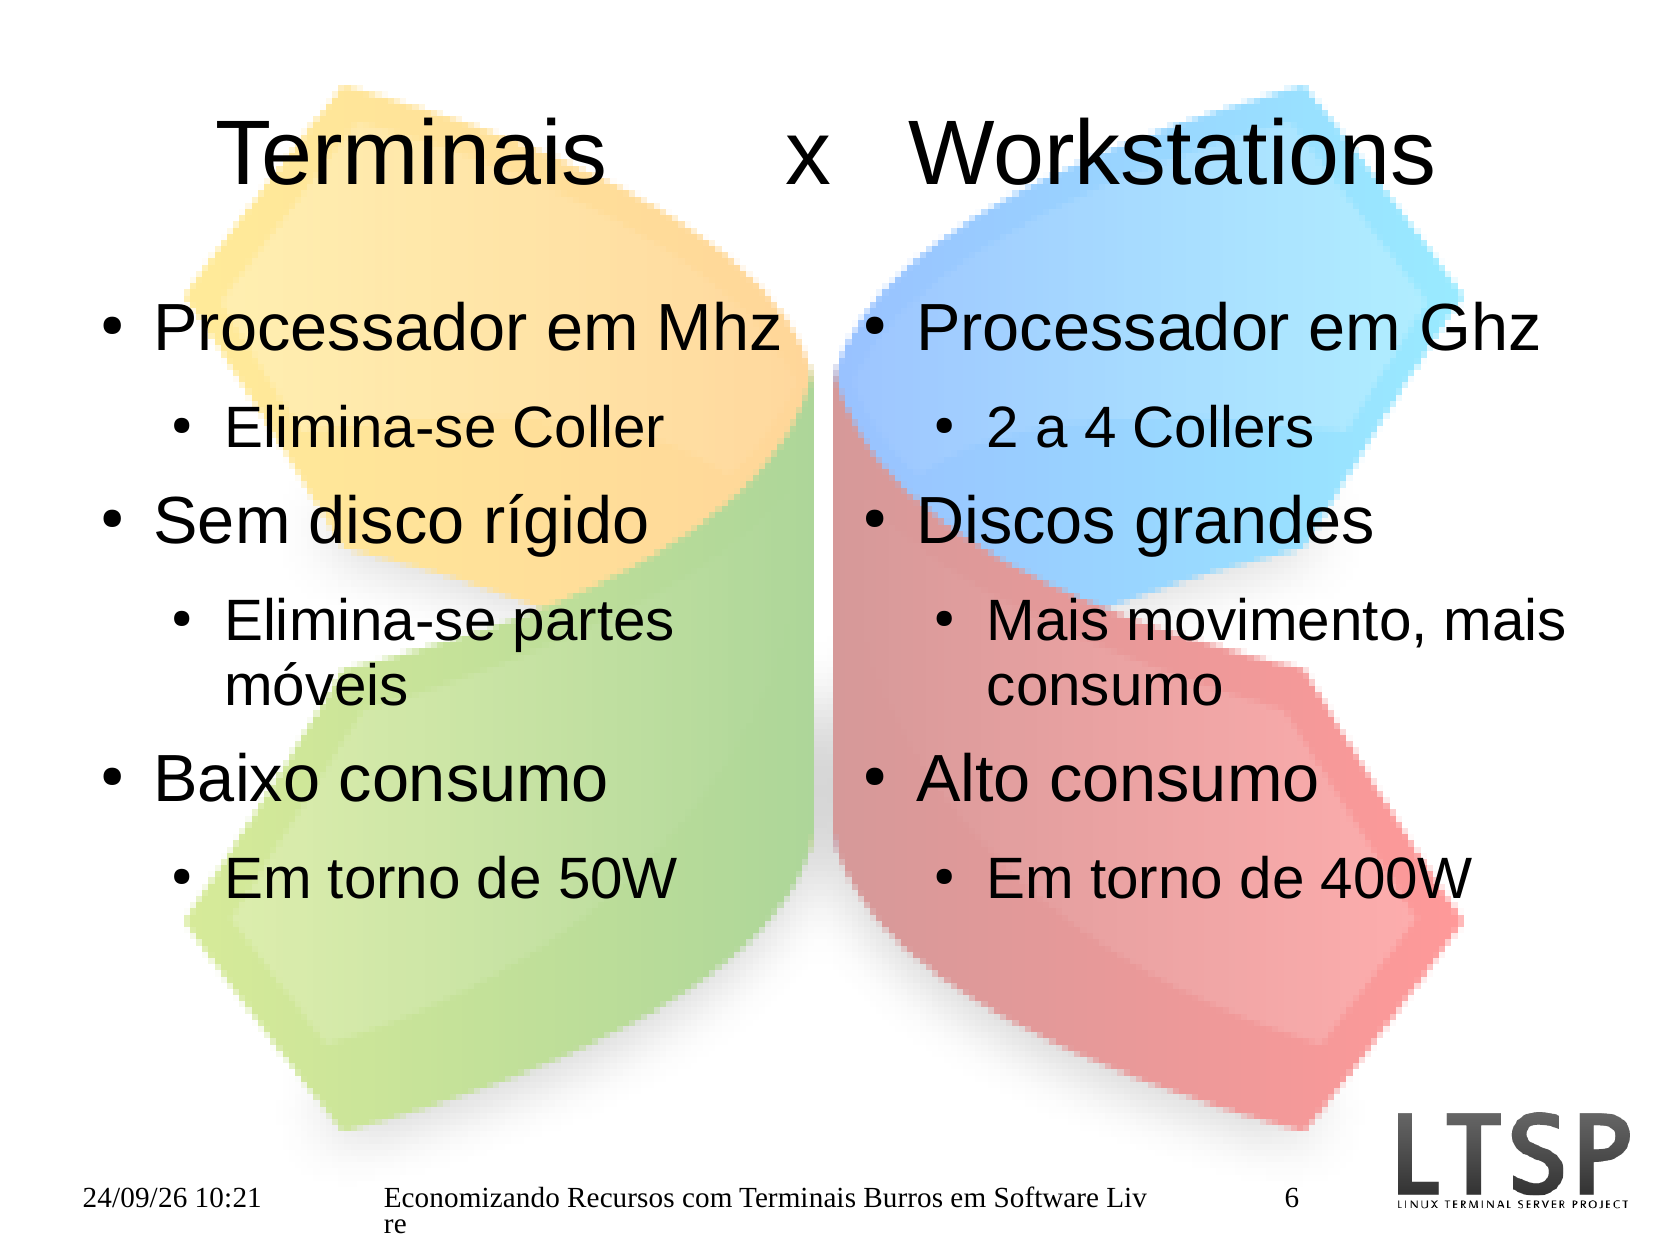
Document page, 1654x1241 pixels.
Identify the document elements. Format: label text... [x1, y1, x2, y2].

title Terminais x Workstations [82, 49, 1571, 257]
picture [1382, 1072, 1639, 1241]
list Processador em Mhz Elimina-se Coller Sem disco rígido Elimina-se partes móveis Baixo consumo Em torno de 50W [82, 290, 809, 1109]
list Processador em Ghz 2 a 4 Collers Discos grandes Mais movimento, mais consumo Alto consumo Em torno de 400W [845, 290, 1572, 1109]
